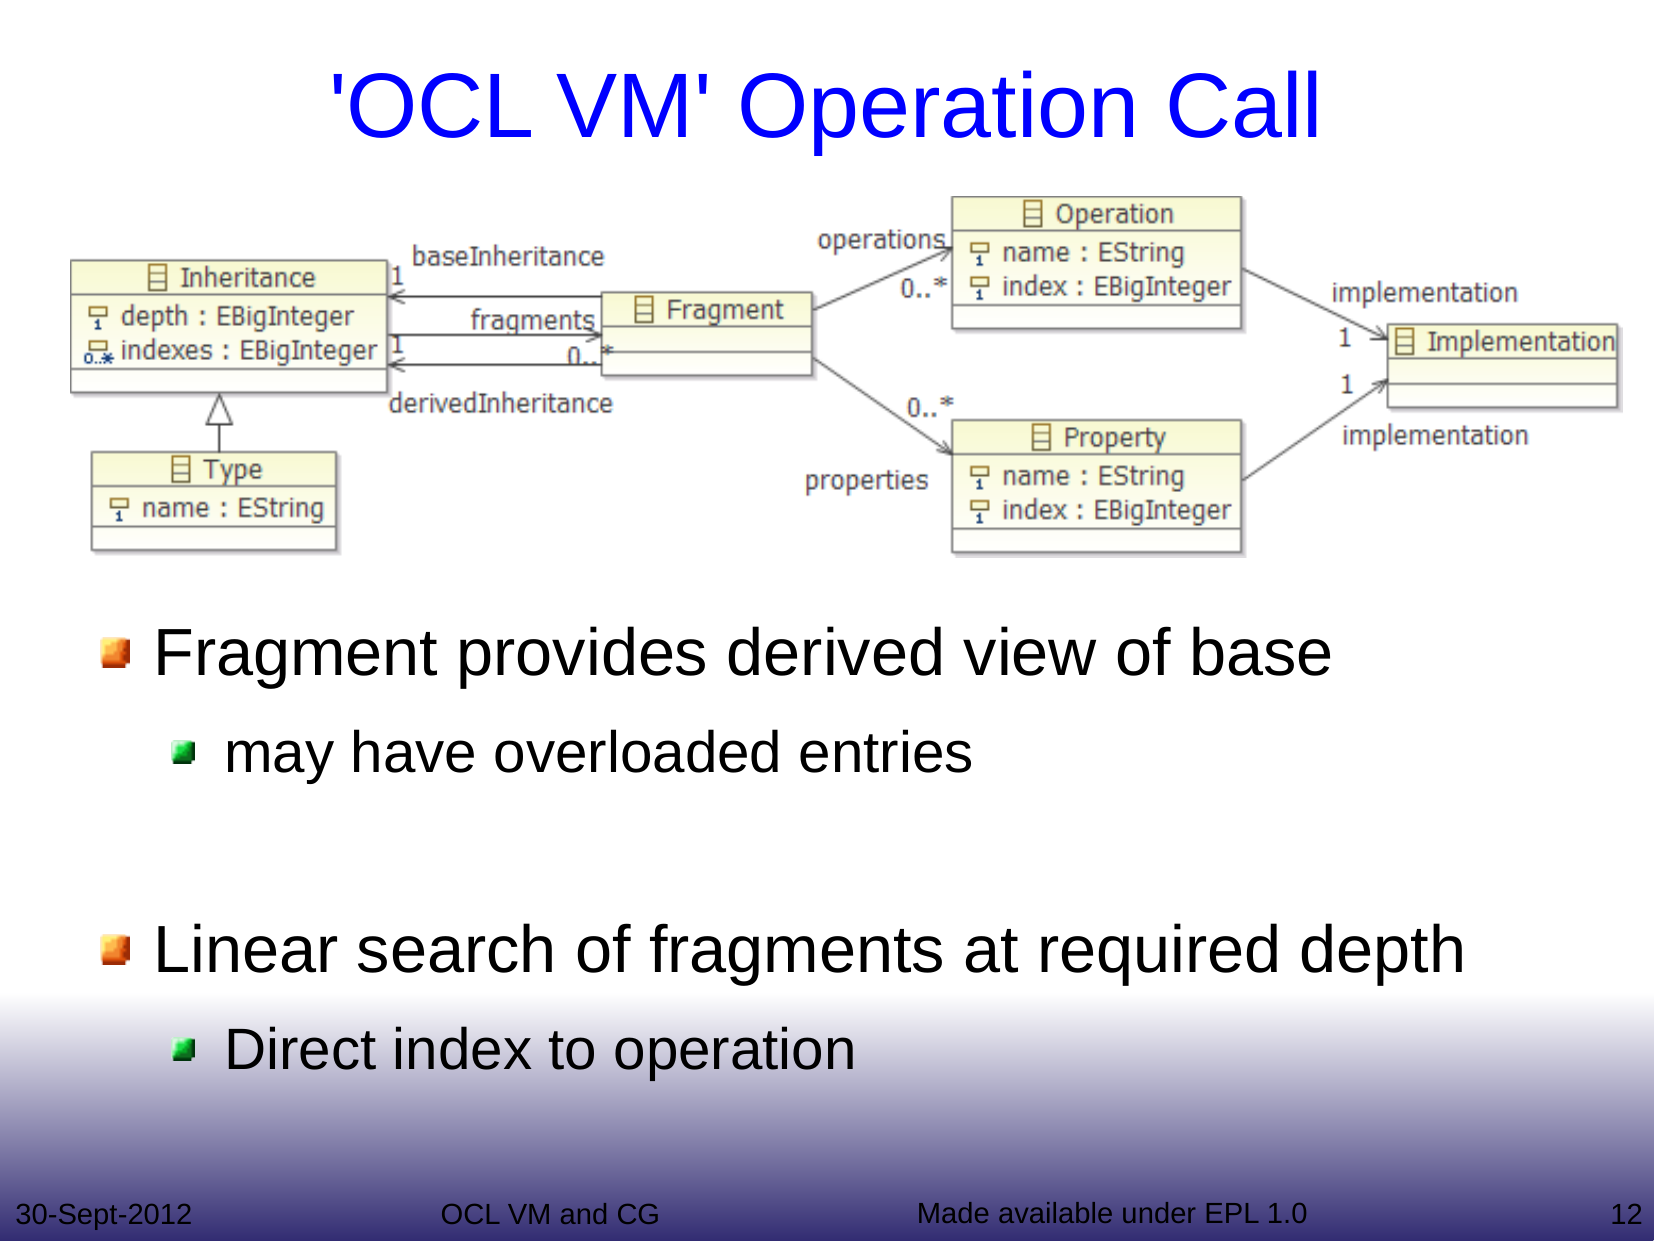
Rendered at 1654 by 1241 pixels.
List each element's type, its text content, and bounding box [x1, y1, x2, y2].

picture [70, 196, 1623, 558]
list Fragment provides derived view of base may have overloaded entries Linear search of fragments at required depth Direct index to operation [82, 615, 1571, 1175]
title 'OCL VM' Operation Call [82, 49, 1571, 162]
